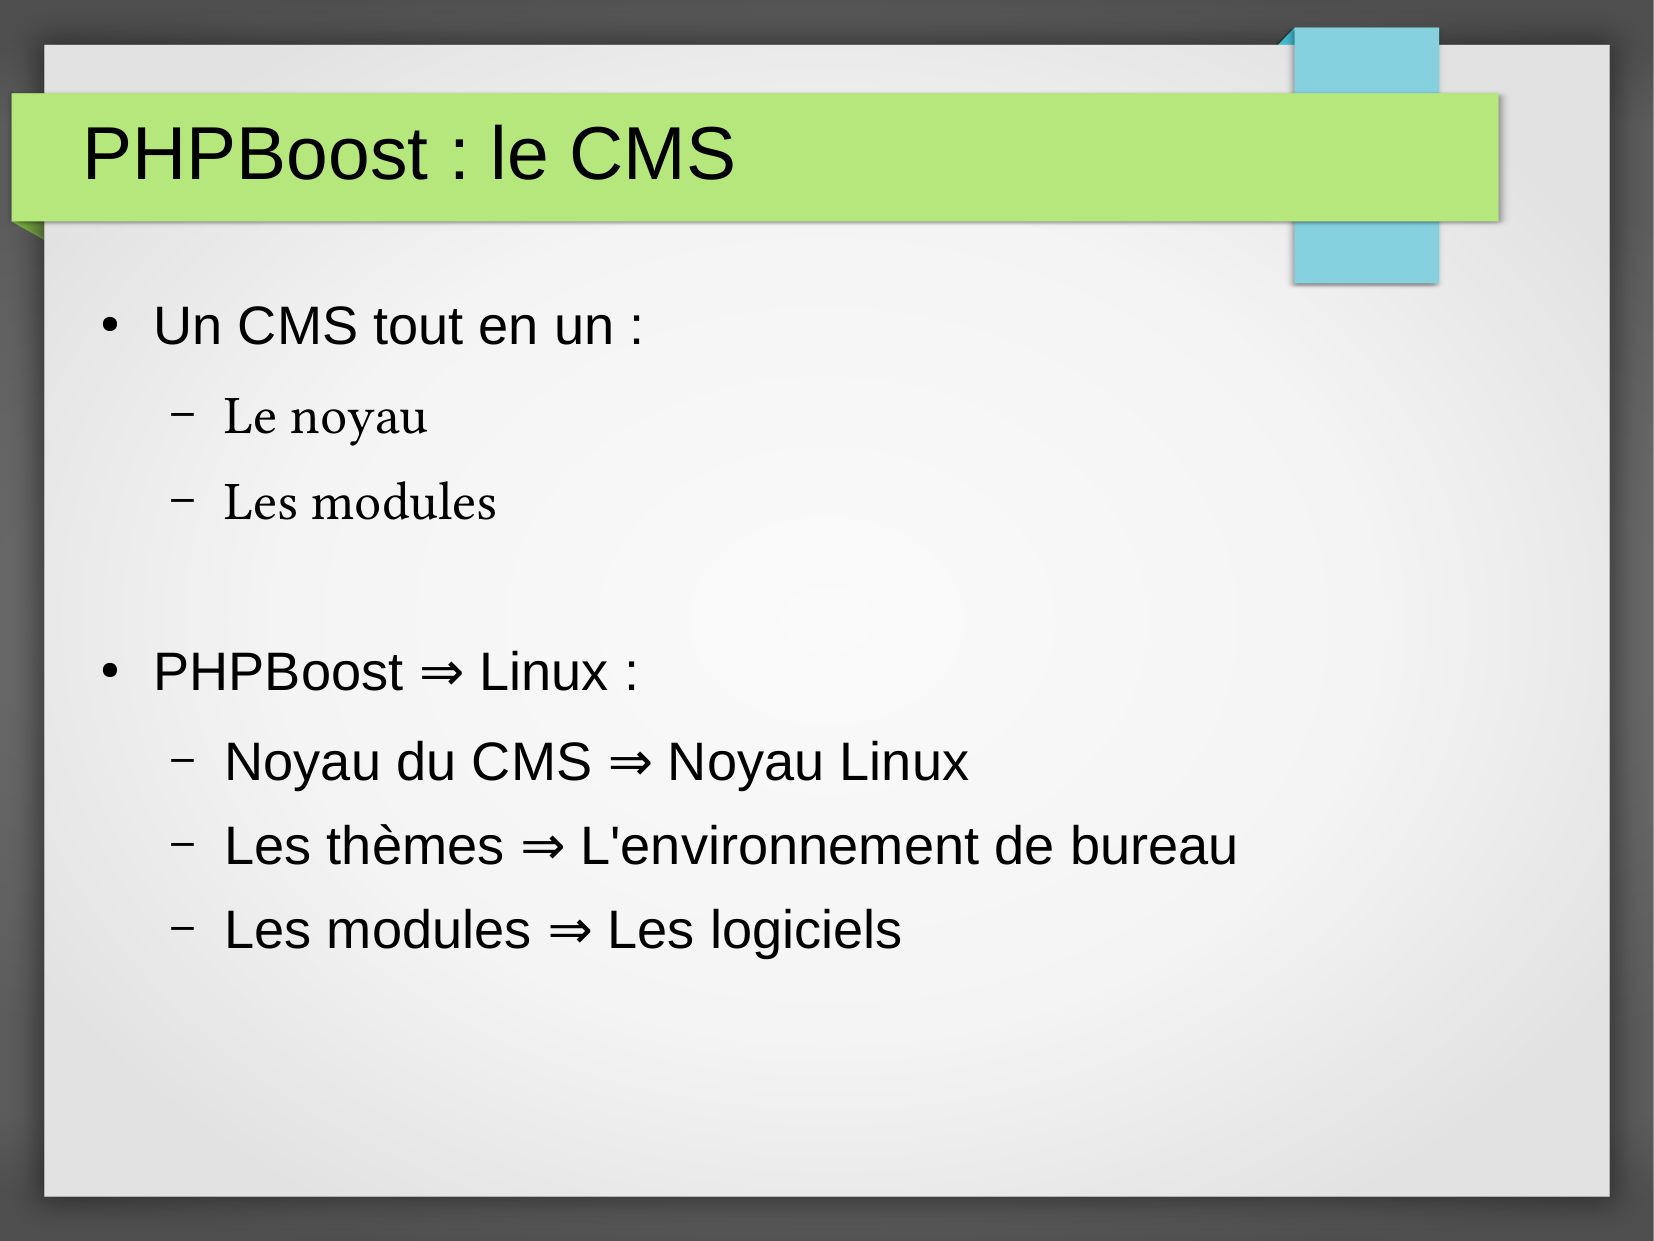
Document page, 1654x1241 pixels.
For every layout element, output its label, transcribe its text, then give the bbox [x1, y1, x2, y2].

title PHPBoost : le CMS [82, 94, 1264, 213]
list Un CMS tout en un : Le noyau Les modules PHPBoost ⇒ Linux : Noyau du CMS ⇒ Noyau Linux Les thèmes ⇒ L'environnement de bureau Les modules ⇒ Les logiciels [82, 295, 1571, 1015]
picture [0, 0, 1654, 1241]
